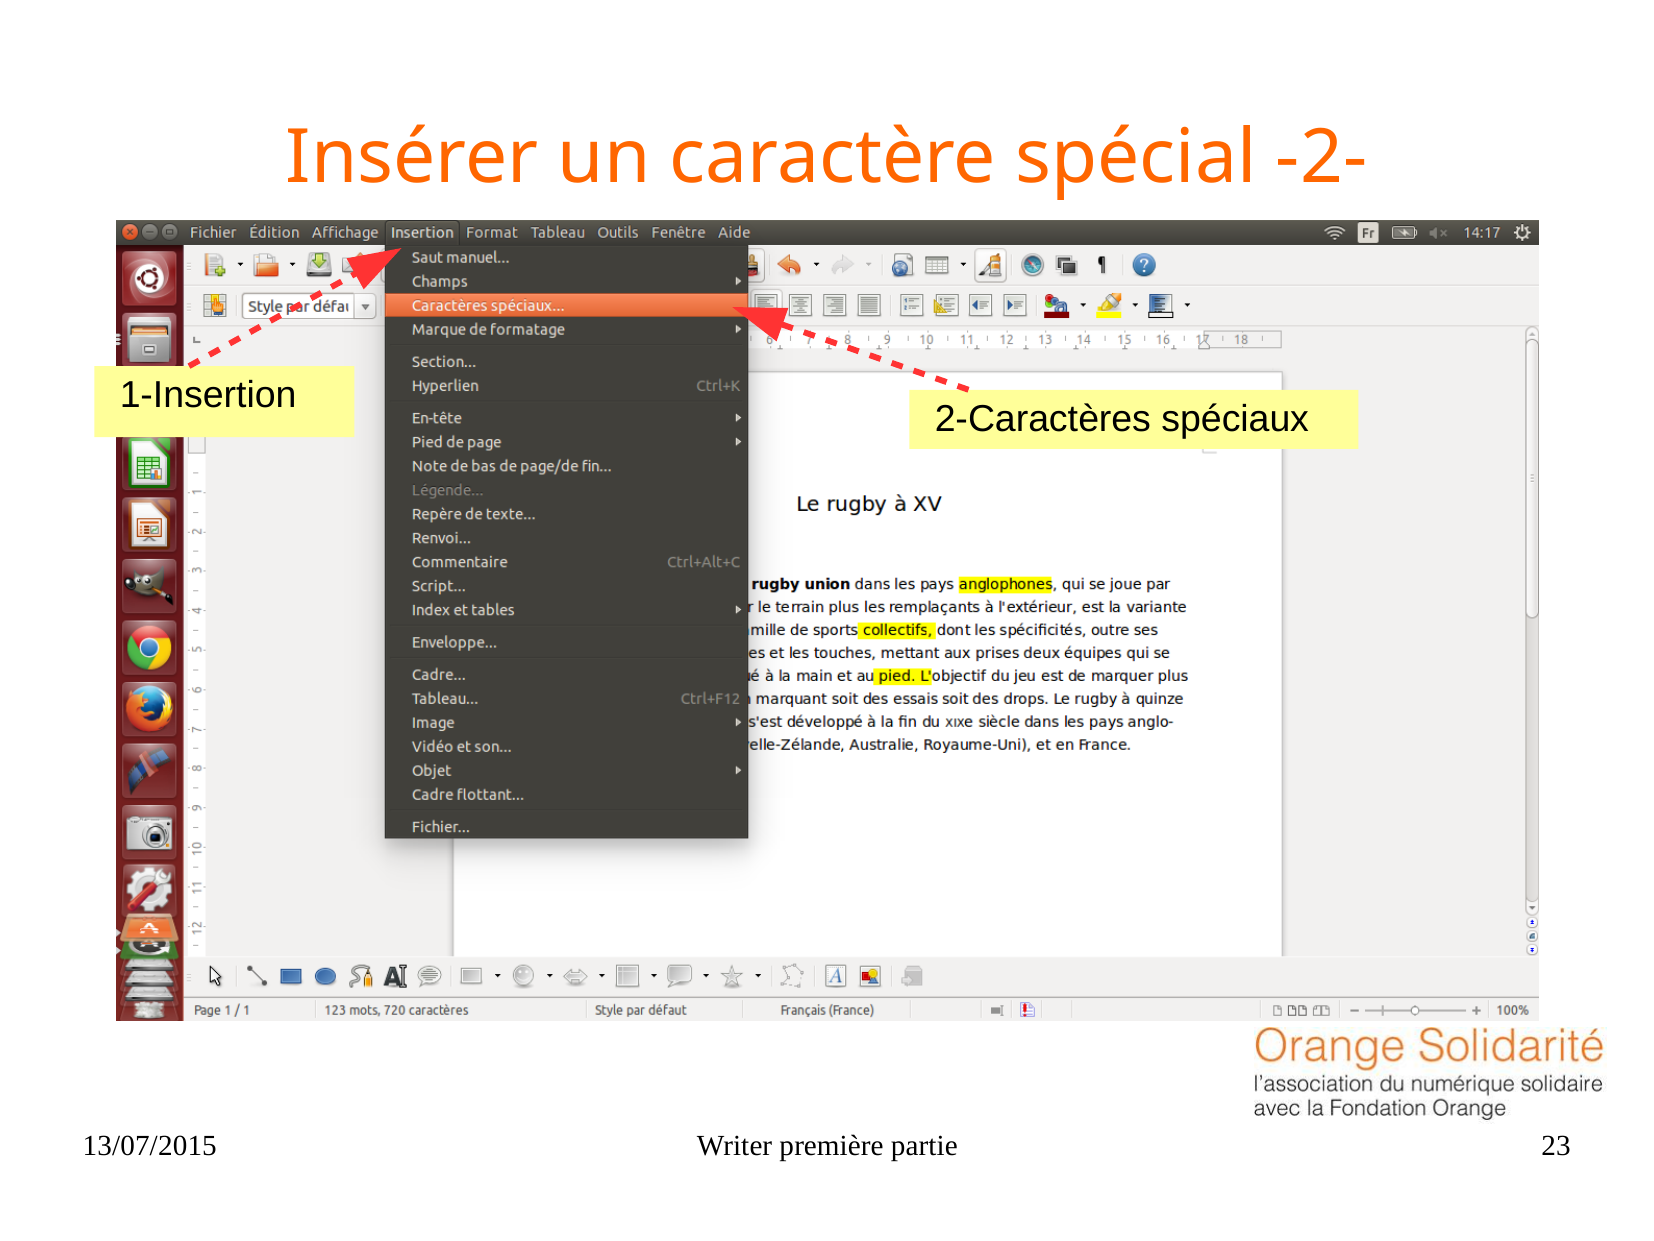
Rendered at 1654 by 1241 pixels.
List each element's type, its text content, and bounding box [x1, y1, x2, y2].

title Insérer un caractère spécial -2- [82, 49, 1571, 257]
picture [116, 220, 1539, 1021]
text_box 2-Caractères spéciaux [909, 389, 1359, 449]
text_box 1-Insertion [94, 366, 355, 438]
picture [1254, 1027, 1607, 1126]
